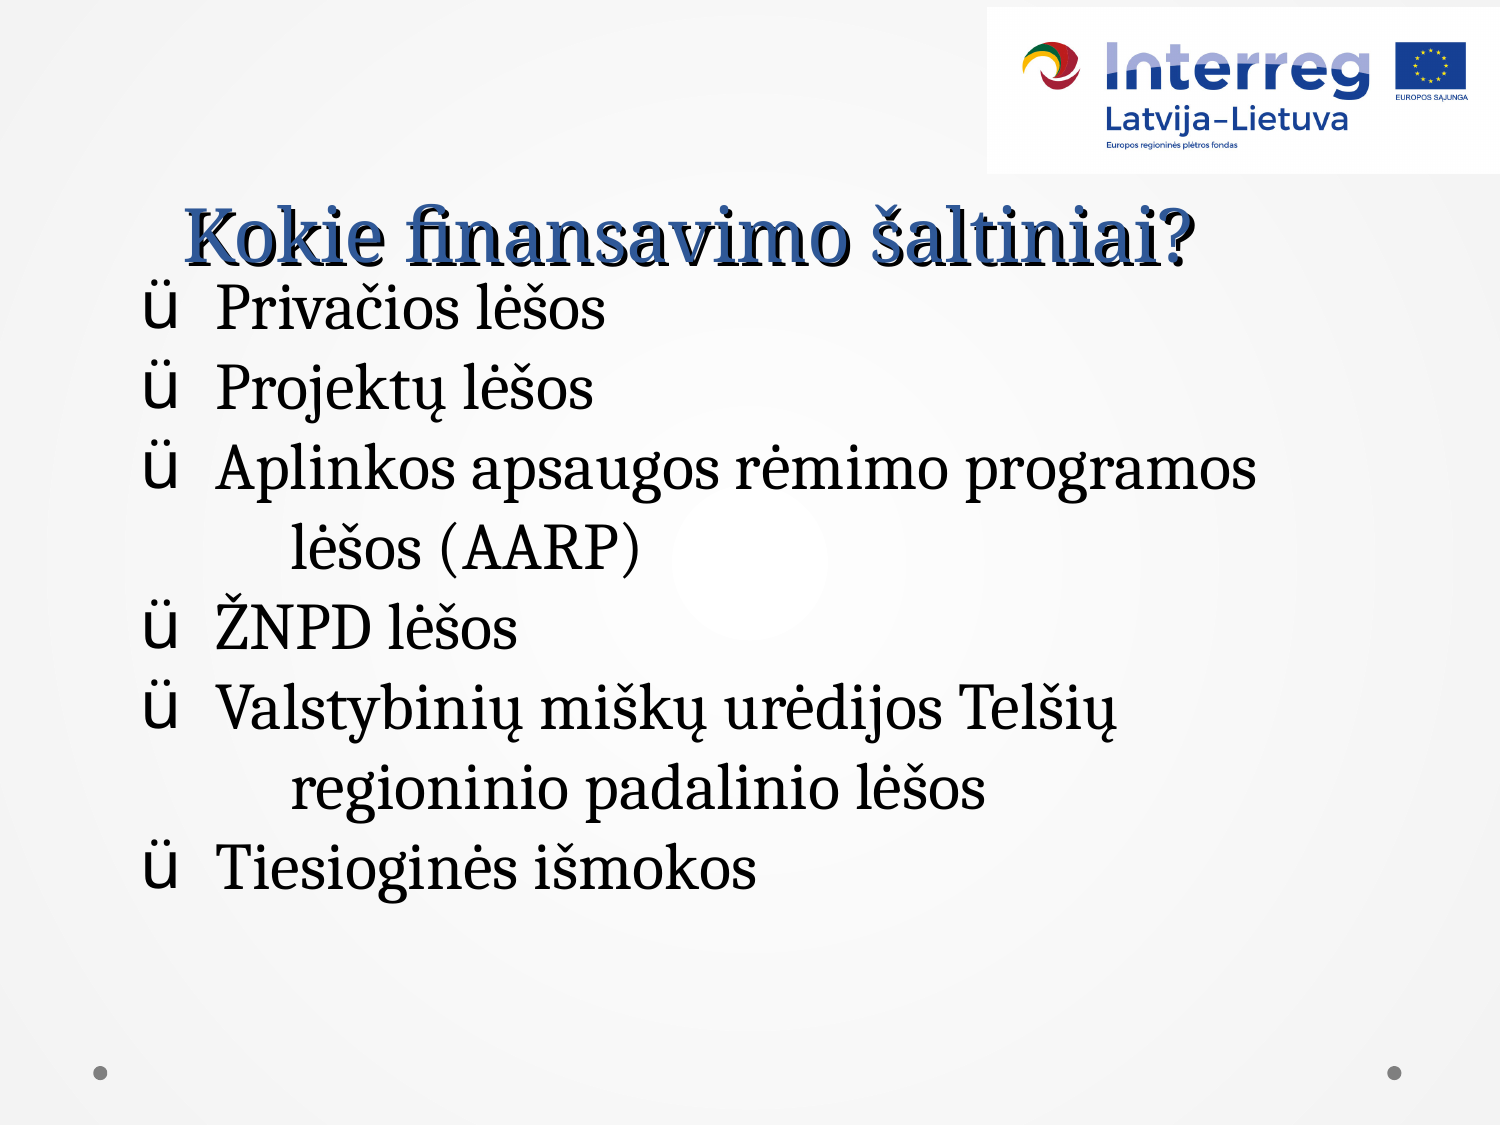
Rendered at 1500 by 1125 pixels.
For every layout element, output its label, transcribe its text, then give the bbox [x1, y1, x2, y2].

text_box Privačios lėšos Projektų lėšos Aplinkos apsaugos rėmimo programos lėšos (AARP) ŽNPD lėšos Valstybinių miškų urėdijos Telšių regioninio padalinio lėšos Tiesioginės išmokos [125, 255, 1402, 917]
title Kokie finansavimo šaltiniai? [85, 149, 1293, 268]
picture [987, 7, 1500, 174]
